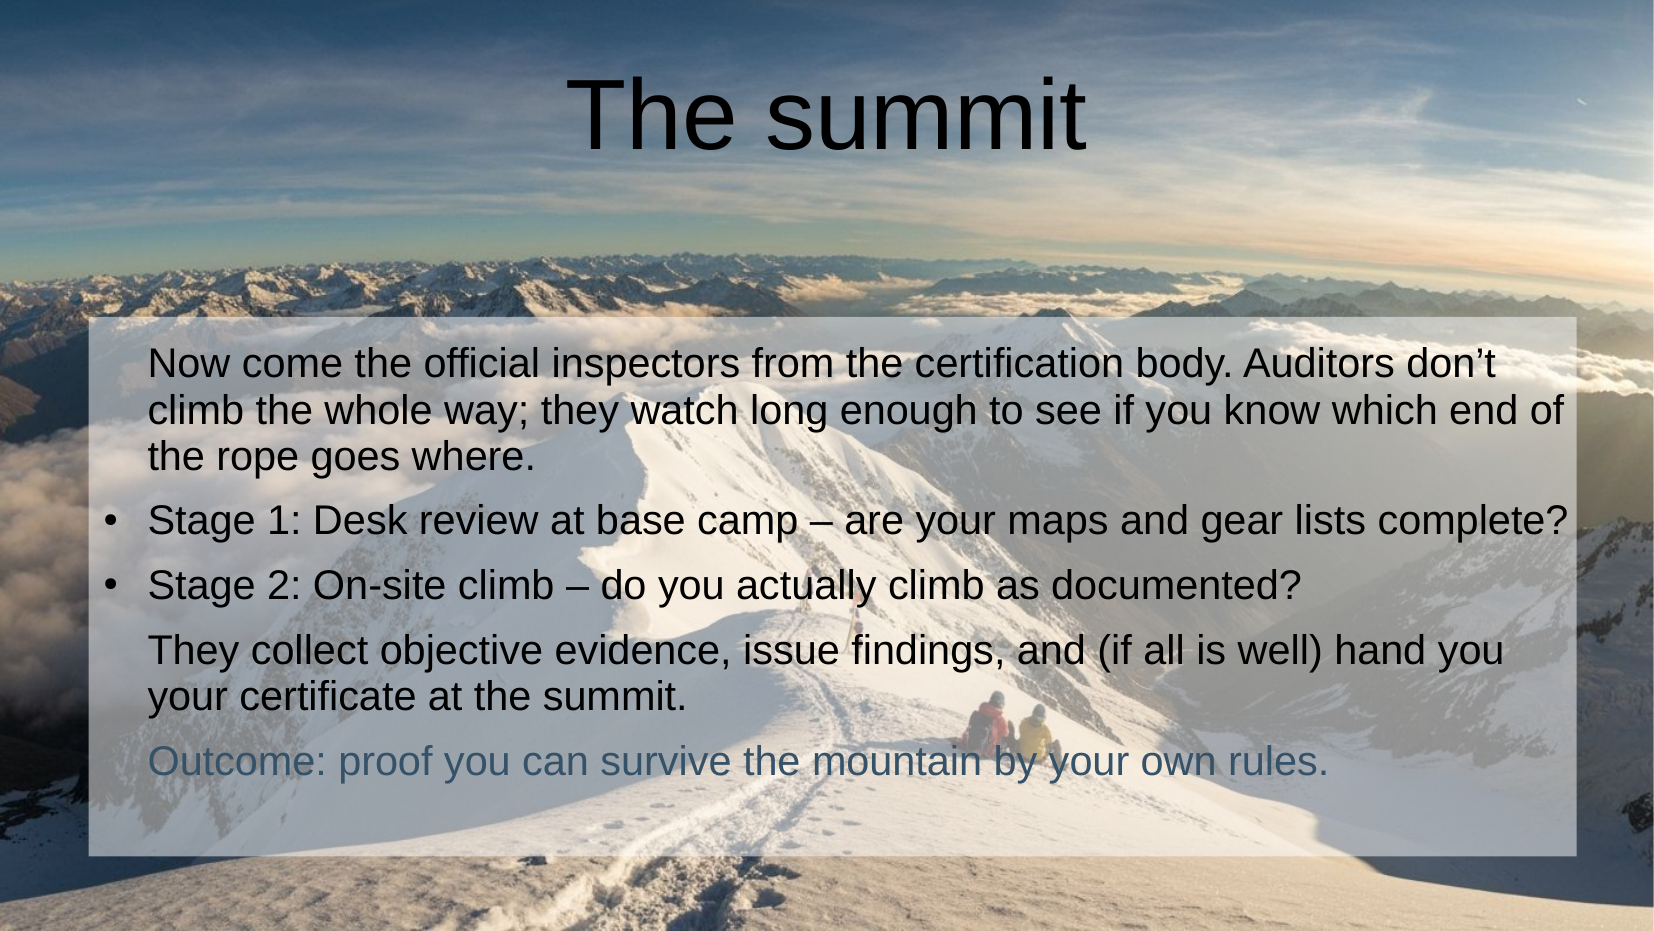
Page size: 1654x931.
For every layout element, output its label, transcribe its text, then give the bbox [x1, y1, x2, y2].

title The summit [82, 37, 1571, 193]
list Now come the official inspectors from the certification body. Auditors don’t climb the whole way; they watch long enough to see if you know which end of the rope goes where. Stage 1: Desk review at base camp – are your maps and gear lists complete? Stage 2: On-site climb – do you actually climb as documented? They collect objective evidence, issue findings, and (if all is well) hand you your certificate at the summit. Outcome: proof you can survive the mountain by your own rules. [88, 316, 1577, 857]
picture [0, 0, 1654, 931]
